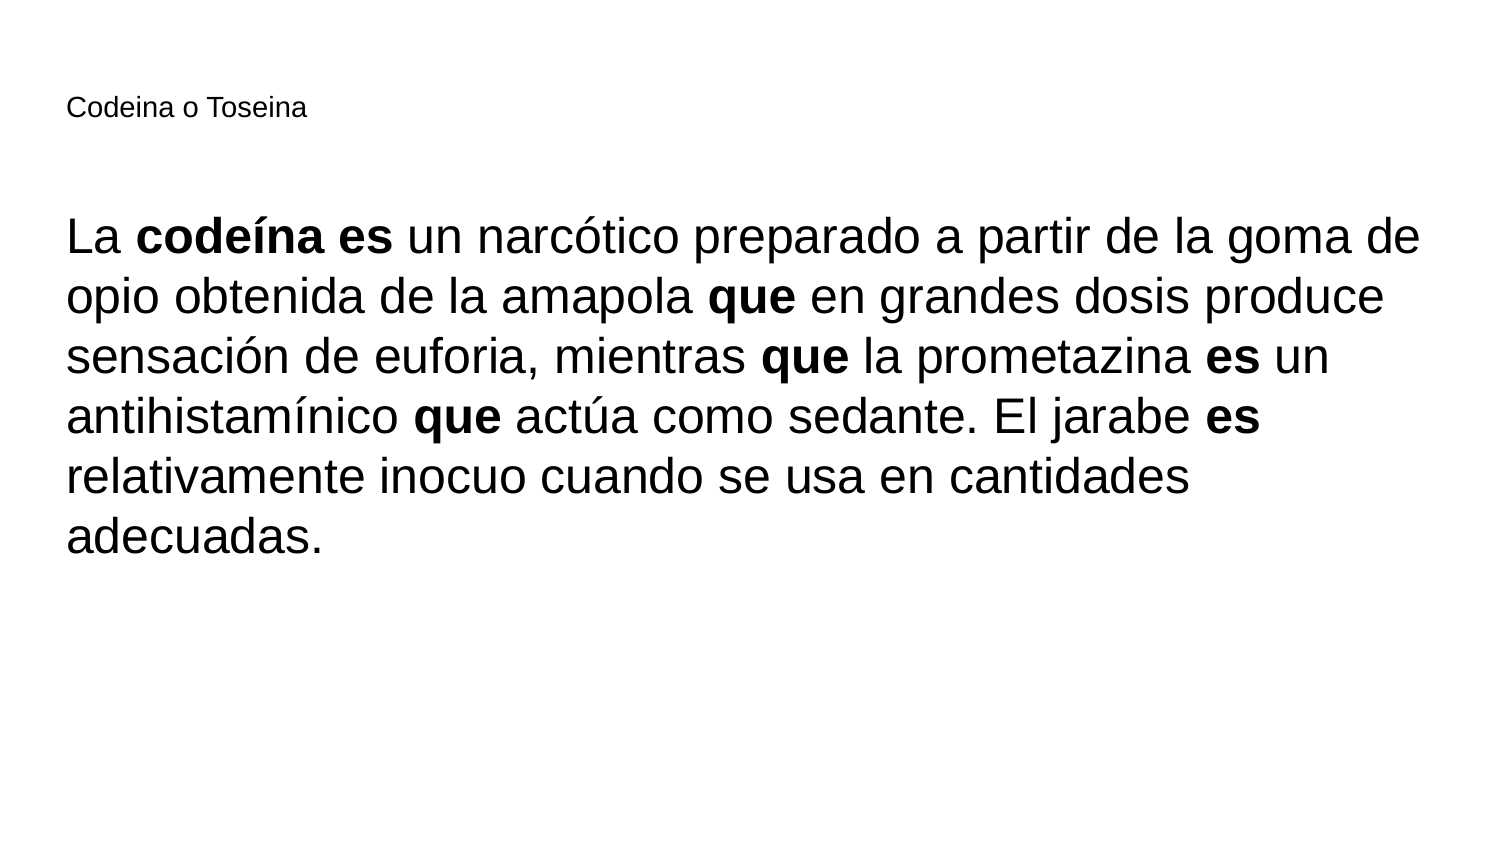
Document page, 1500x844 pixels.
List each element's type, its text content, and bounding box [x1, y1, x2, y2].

title Codeina o Toseina [51, 72, 1449, 167]
list La codeína es un narcótico preparado a partir de la goma de opio obtenida de la amapola que en grandes dosis produce sensación de euforia, mientras que la prometazina es un antihistamínico que actúa como sedante. El jarabe es relativamente inocuo cuando se usa en cantidades adecuadas. [51, 189, 1449, 750]
